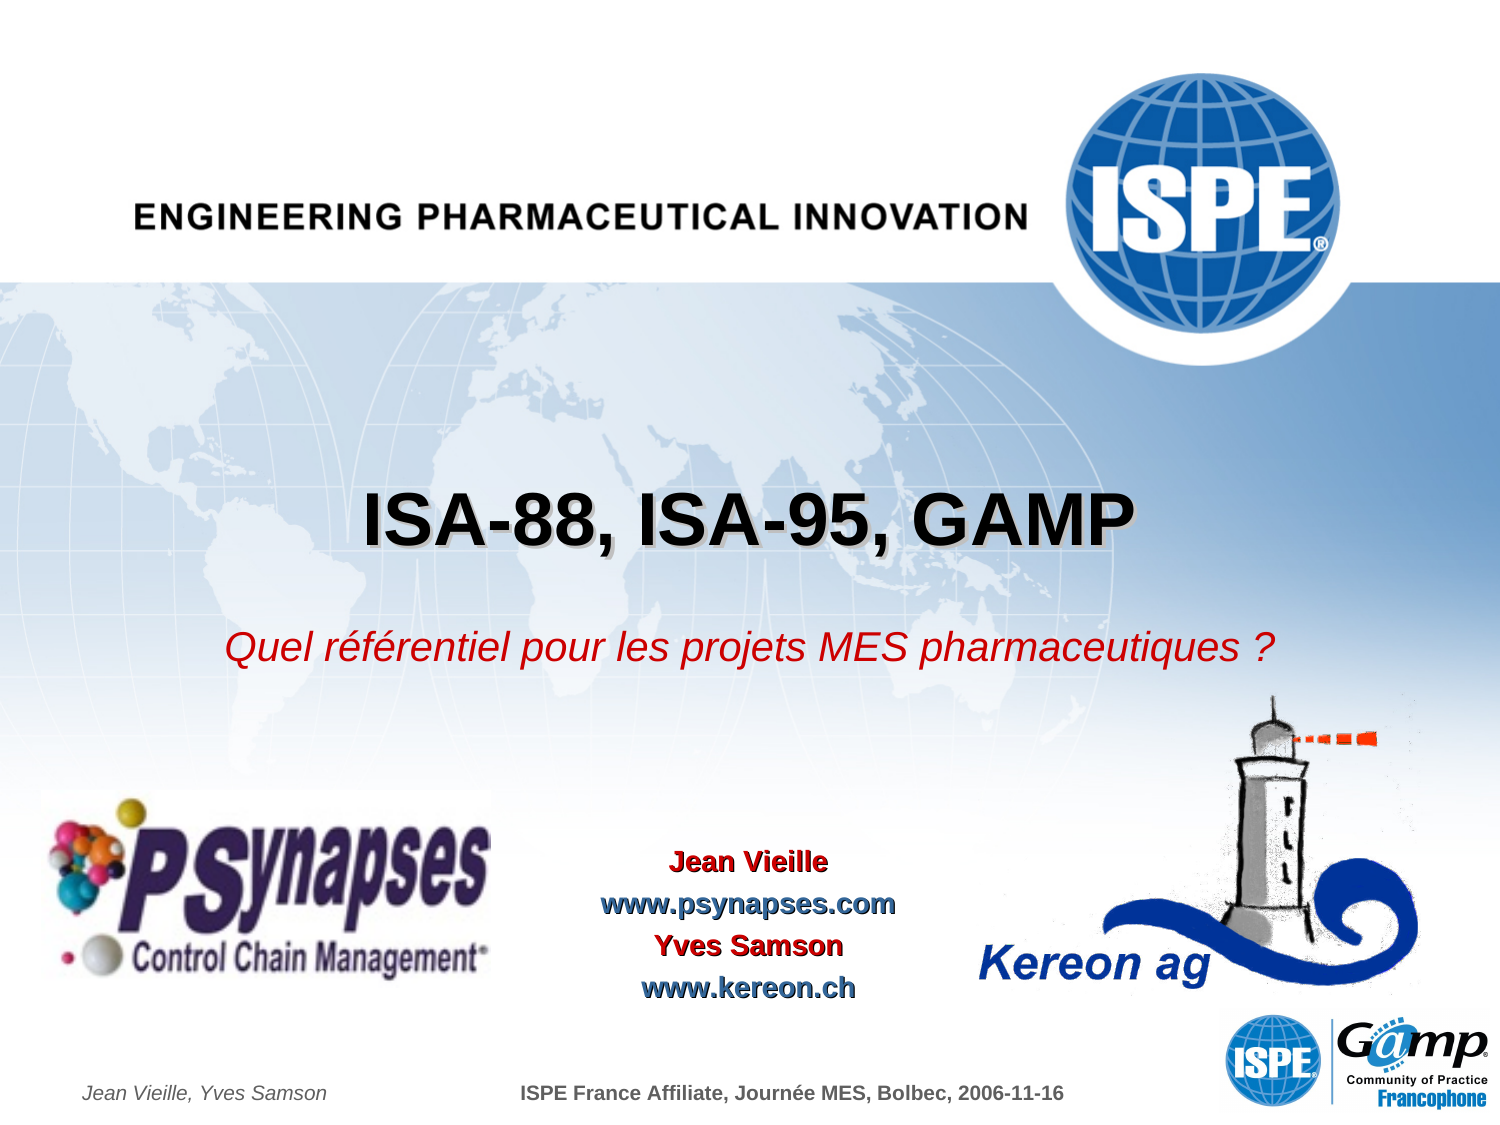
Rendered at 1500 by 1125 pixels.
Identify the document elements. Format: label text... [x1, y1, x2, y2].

title ISA-88, ISA-95, GAMP [112, 462, 1388, 588]
subtitle Quel référentiel pour les projets MES pharmaceutiques ? [112, 612, 1388, 826]
text_box Jean Vieille www.psynapses.com Yves Samson www.kereon.ch [523, 834, 974, 997]
picture [0, 0, 1500, 1113]
